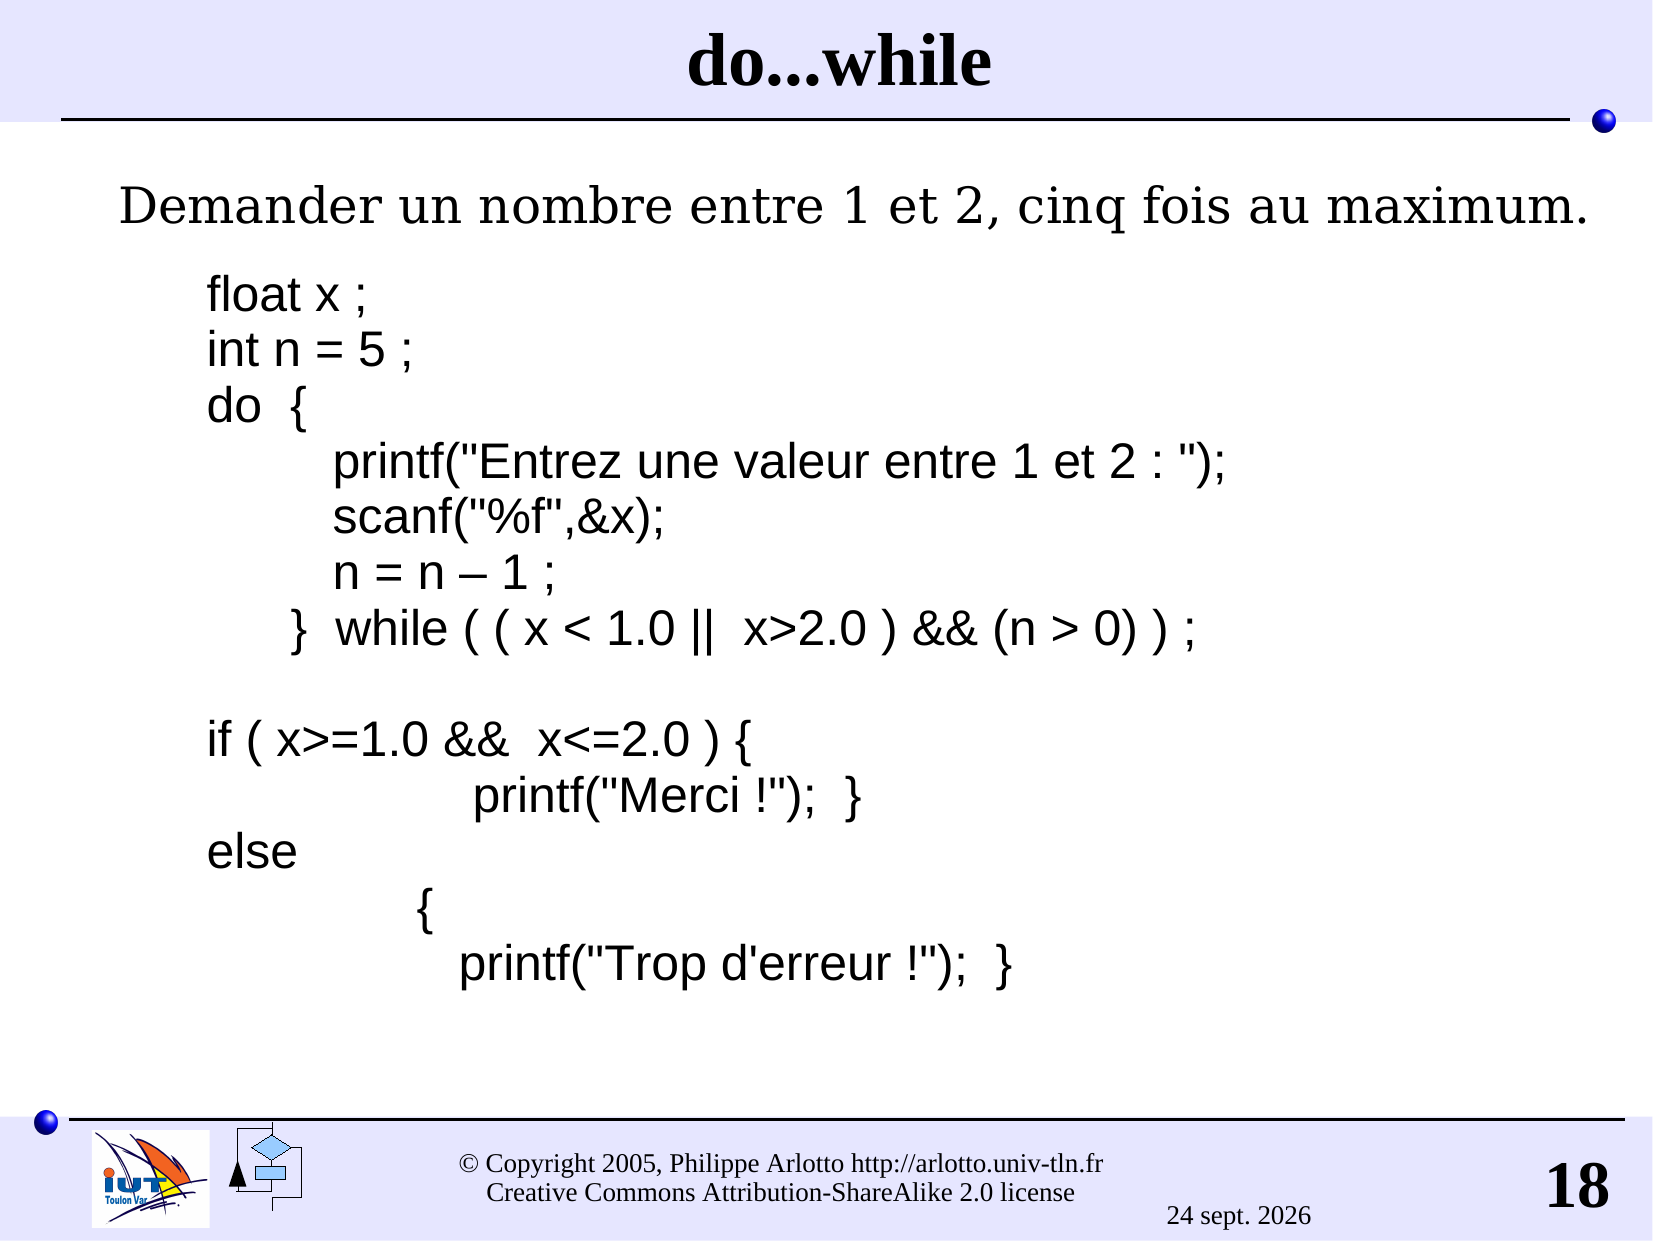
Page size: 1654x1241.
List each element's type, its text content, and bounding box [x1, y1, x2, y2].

text_box float x ; int n = 5 ; do { printf("Entrez une valeur entre 1 et 2 : "); scanf("%f",&x); n = n – 1 ; } while ( ( x < 1.0 || x>2.0 ) && (n > 0) ) ; if ( x>=1.0 && x<=2.0 ) { printf("Merci !"); } else { printf("Trop d'erreur !"); } [206, 265, 1229, 998]
text_box Demander un nombre entre 1 et 2, cinq fois au maximum. [118, 177, 1625, 236]
title do...while [95, 11, 1585, 110]
